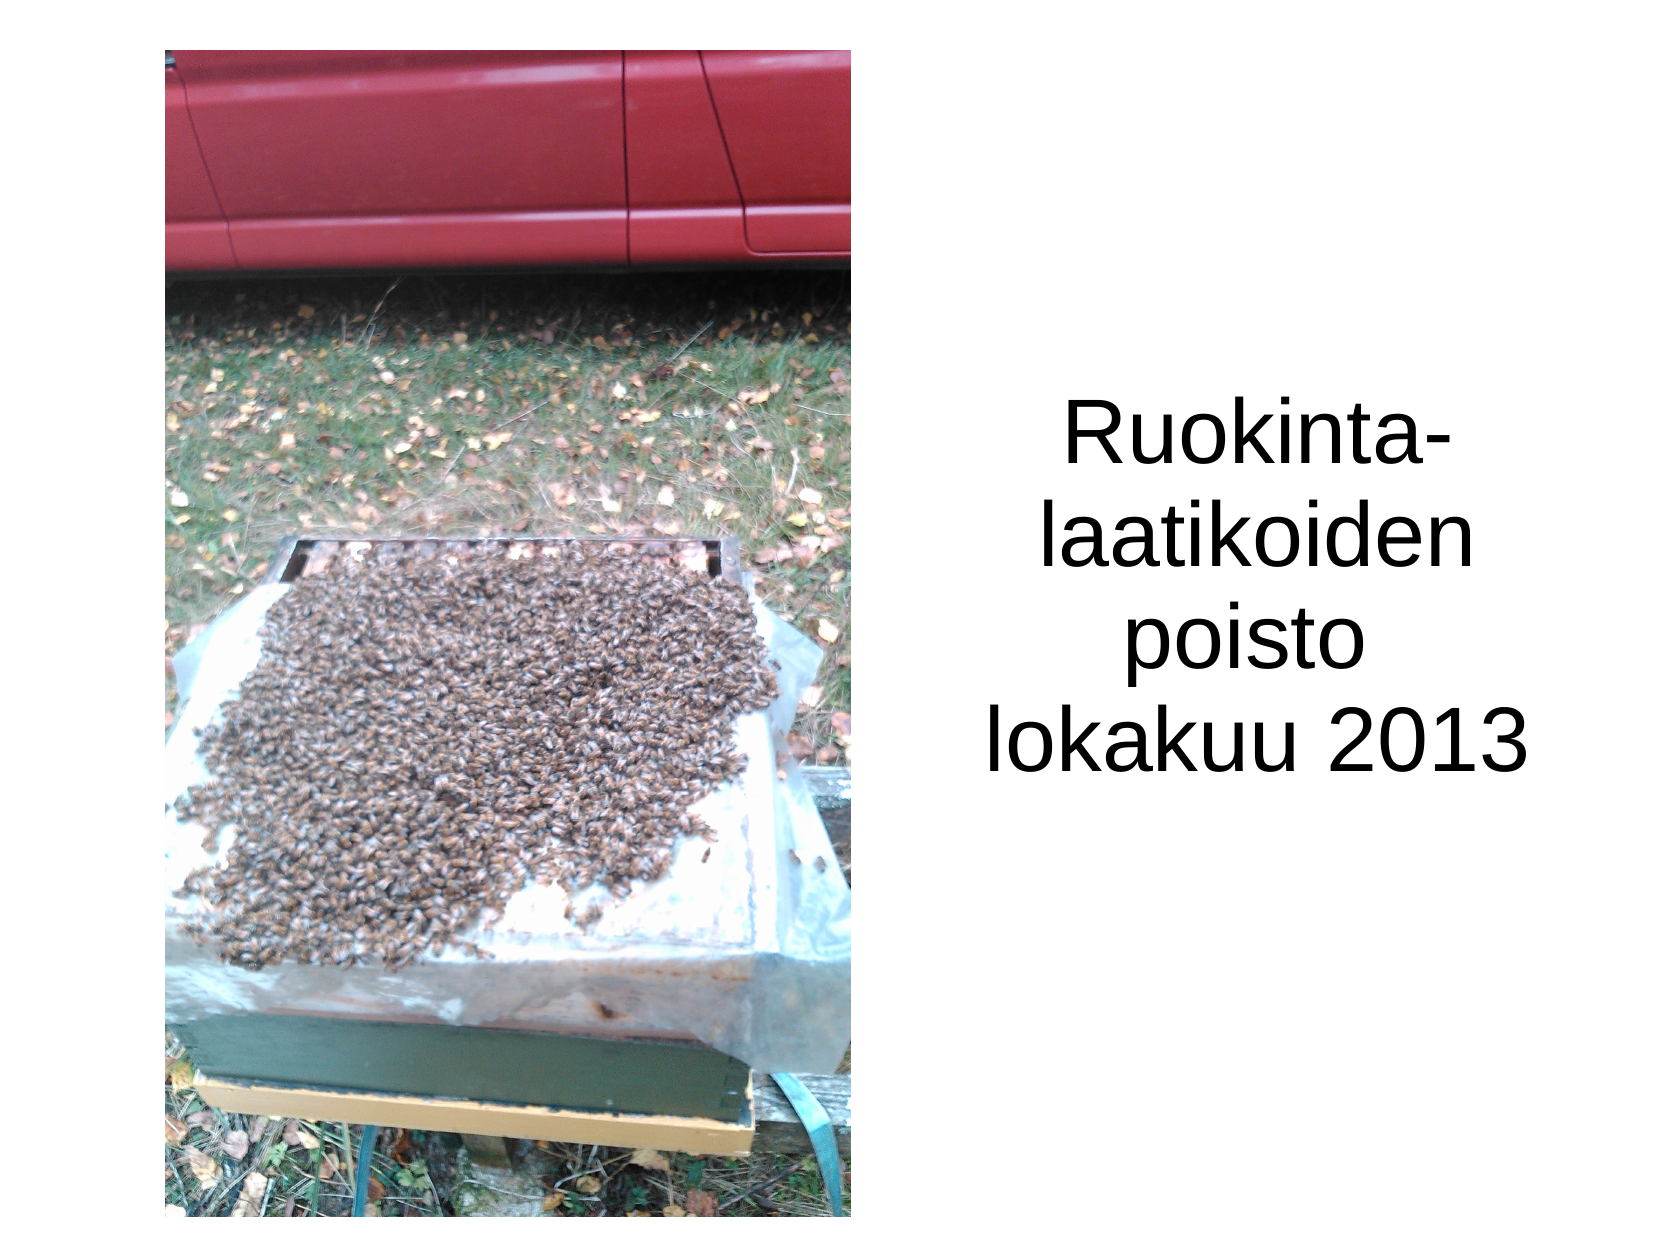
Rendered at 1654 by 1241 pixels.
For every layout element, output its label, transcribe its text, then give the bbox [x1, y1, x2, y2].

title Ruokinta-laatikoiden poisto lokakuu 2013 [944, 49, 1571, 1123]
picture [165, 50, 851, 1217]
